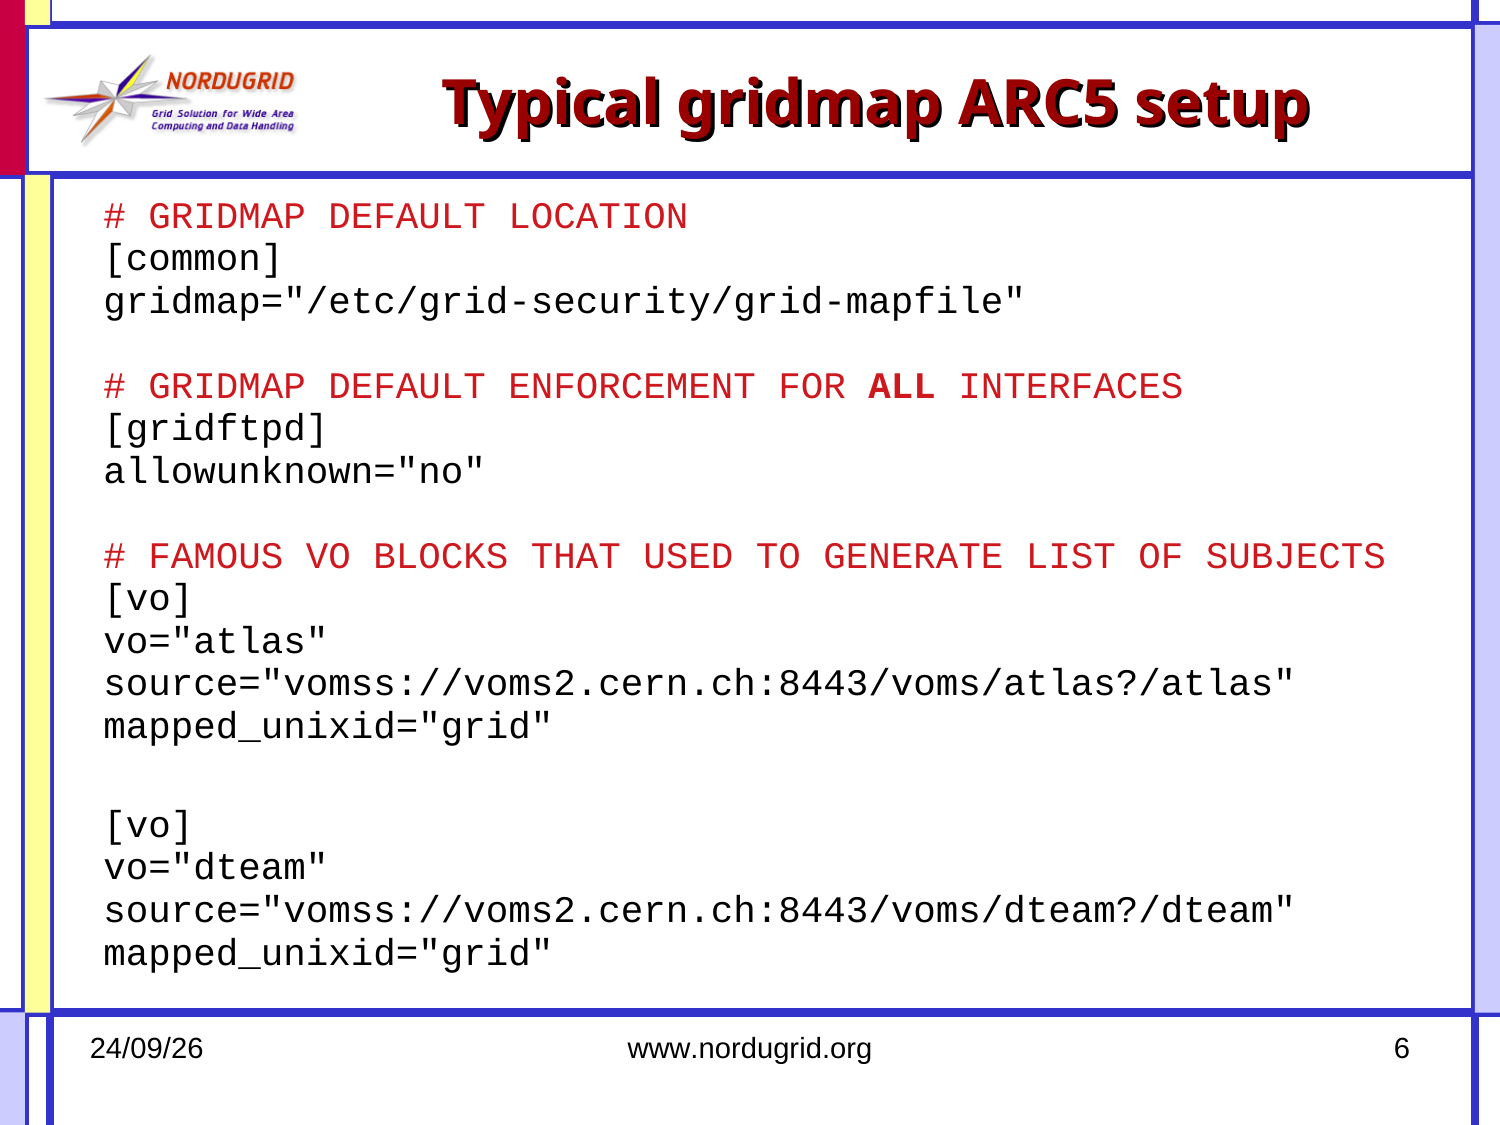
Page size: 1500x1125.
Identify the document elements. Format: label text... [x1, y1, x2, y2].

picture [40, 49, 301, 148]
title Typical gridmap ARC5 setup [324, 17, 1428, 183]
text_box # GRIDMAP DEFAULT LOCATION [common] gridmap="/etc/grid-security/grid-mapfile" # GRIDMAP DEFAULT ENFORCEMENT FOR ALL INTERFACES [gridftpd] allowunknown="no" # FAMOUS VO BLOCKS THAT USED TO GENERATE LIST OF SUBJECTS [vo] vo="atlas" source="vomss://voms2.cern.ch:8443/voms/atlas?/atlas" mapped_unixid="grid" [vo] vo="dteam" source="vomss://voms2.cern.ch:8443/voms/dteam?/dteam" mapped_unixid="grid" [88, 189, 1447, 1034]
